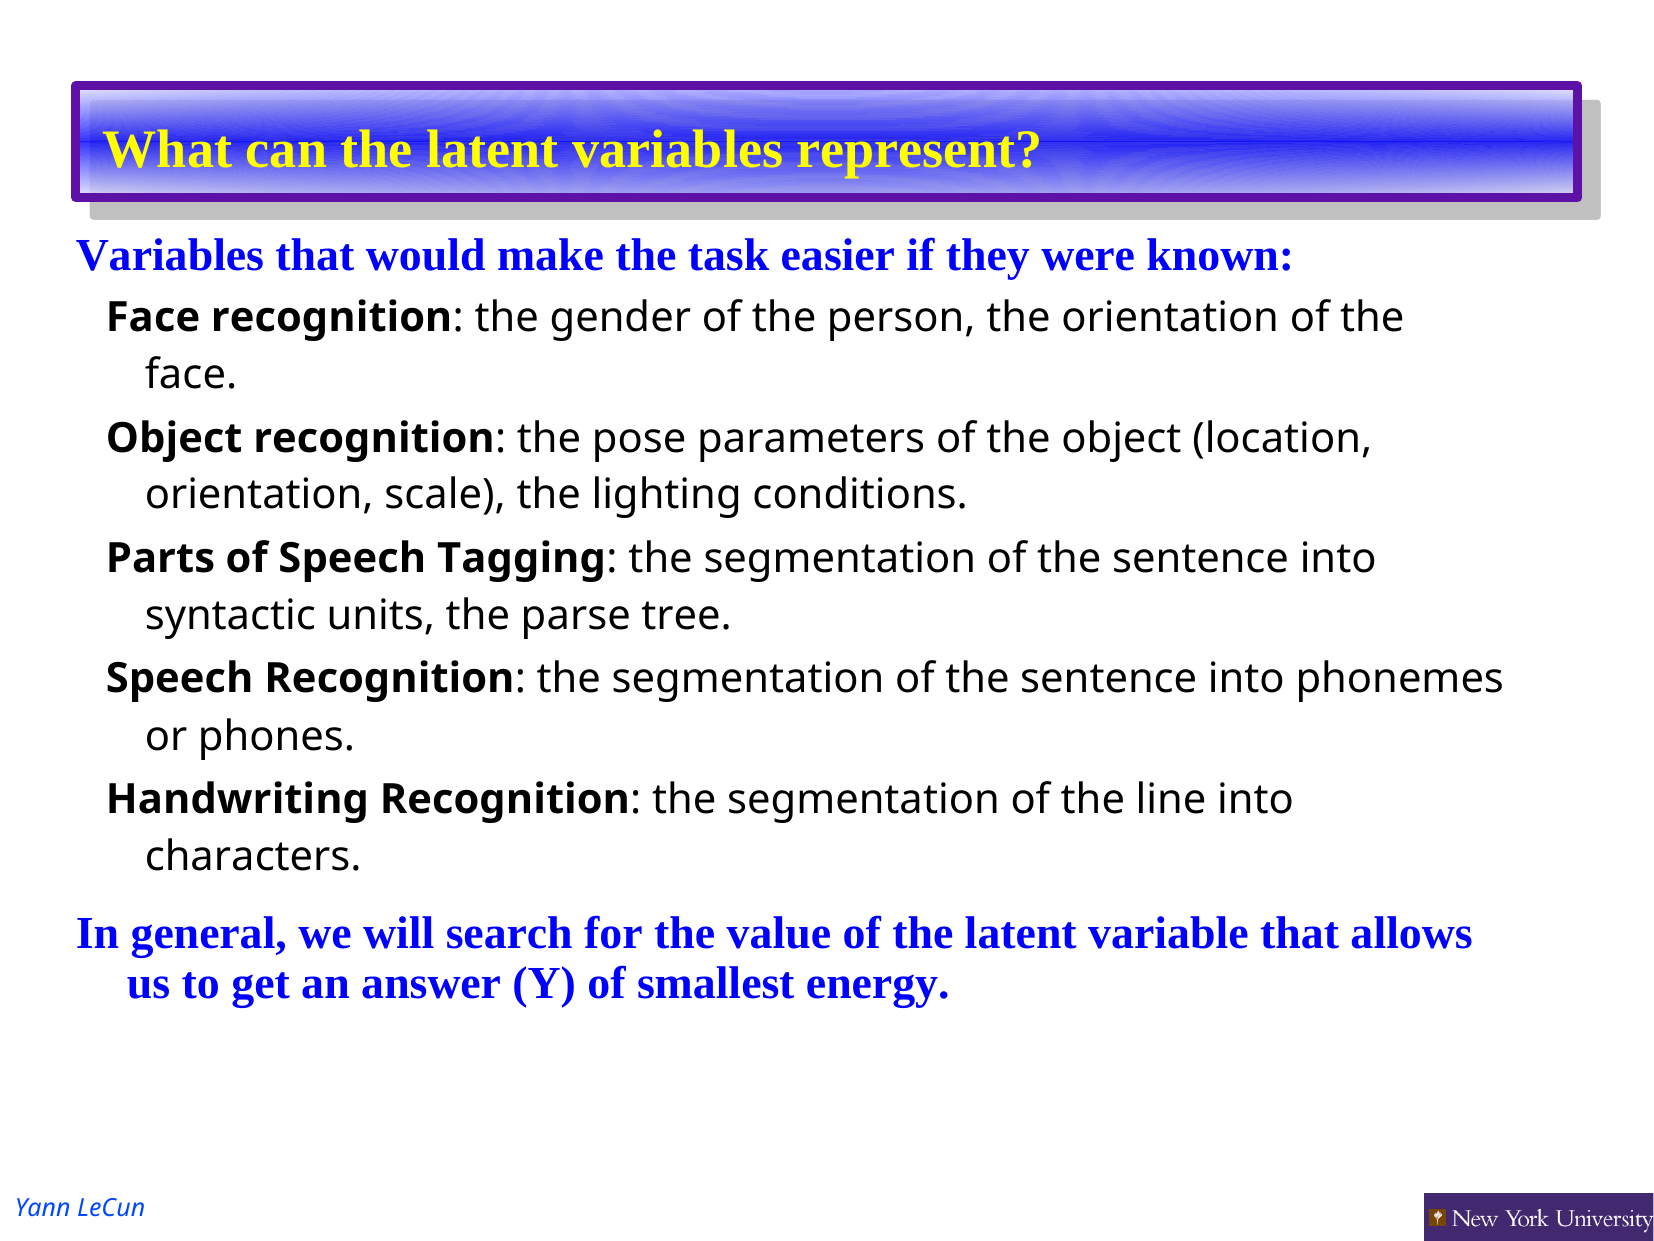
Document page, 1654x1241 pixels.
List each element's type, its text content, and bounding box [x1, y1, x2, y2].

title What can the latent variables represent? [75, 85, 1578, 198]
list Variables that would make the task easier if they were known: Face recognition: the gender of the person, the orientation of the face. Object recognition: the pose parameters of the object (location, orientation, scale), the lighting conditions. Parts of Speech Tagging: the segmentation of the sentence into syntactic units, the parse tree. Speech Recognition: the segmentation of the sentence into phonemes or phones. Handwriting Recognition: the segmentation of the line into characters. In general, we will search for the value of the latent variable that allows us to get an answer (Y) of smallest energy. [75, 229, 1506, 1083]
picture [1424, 1193, 1654, 1241]
